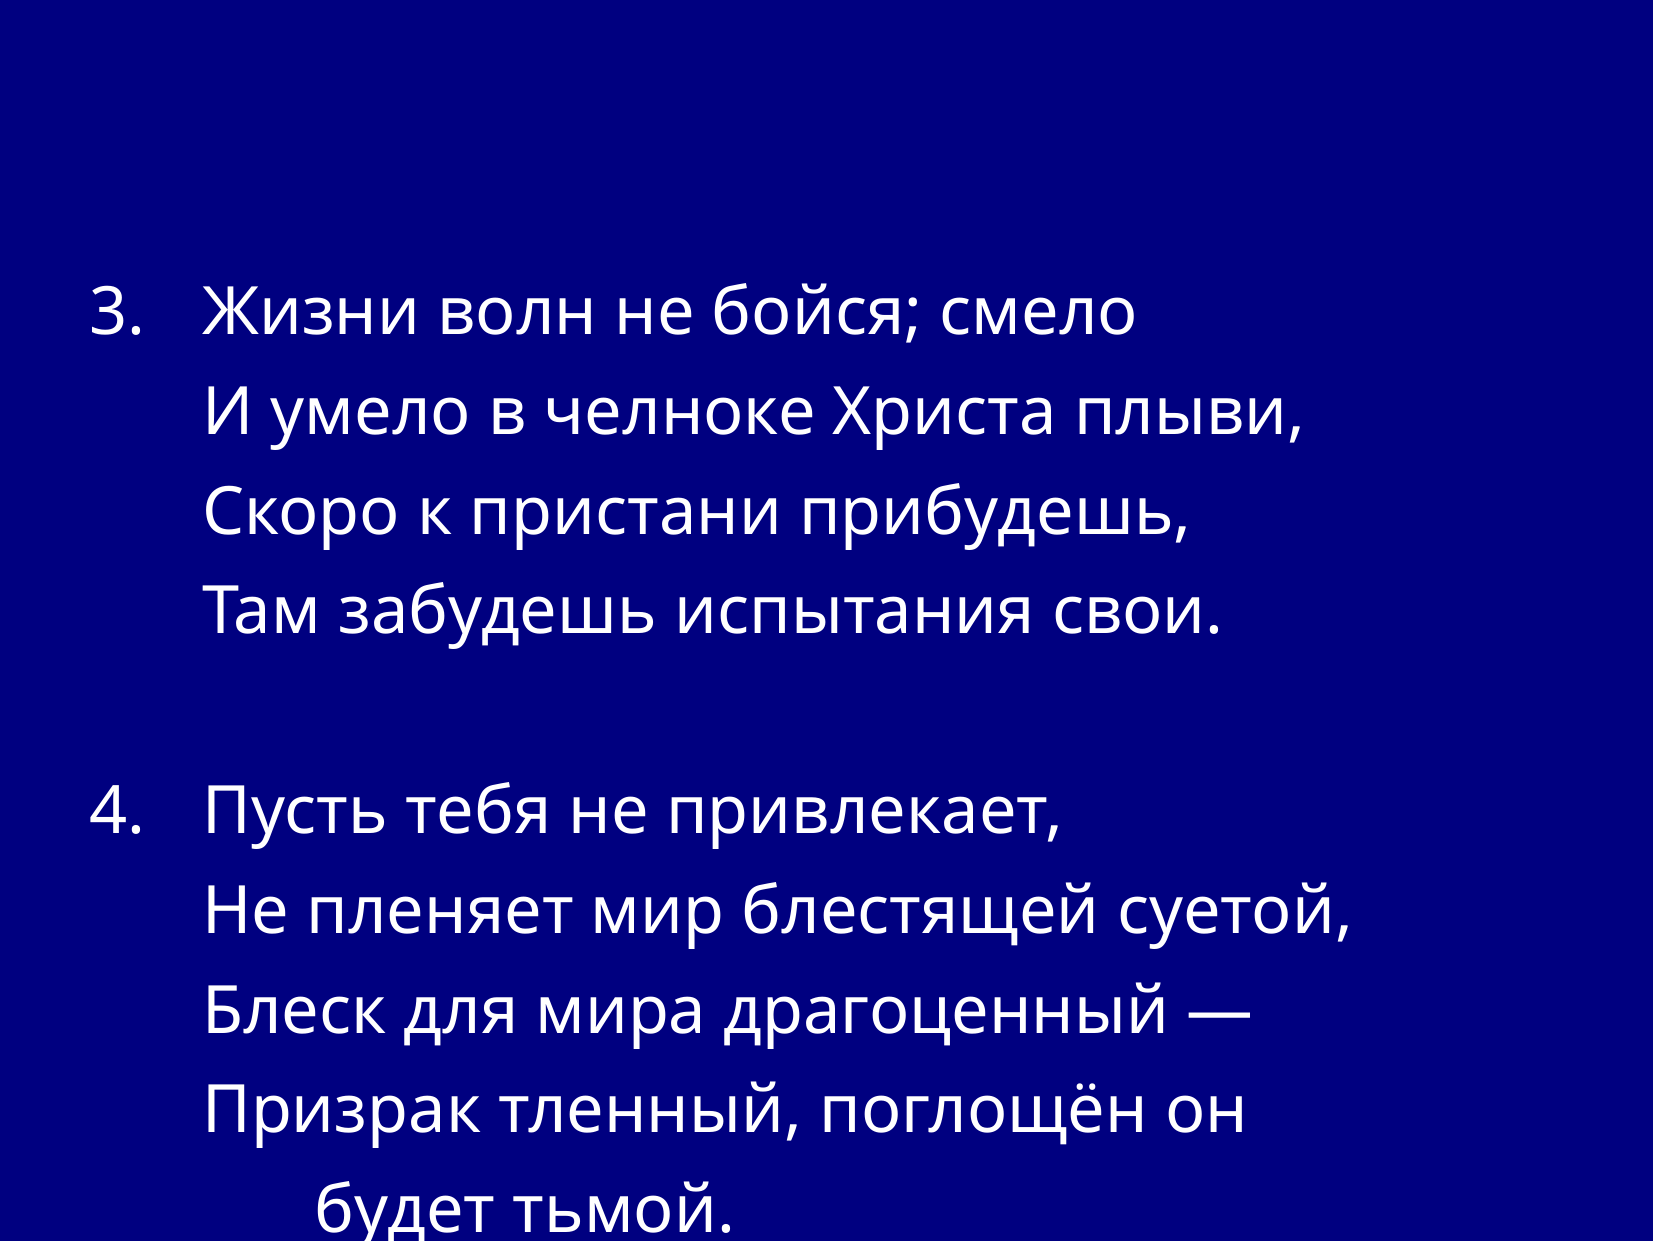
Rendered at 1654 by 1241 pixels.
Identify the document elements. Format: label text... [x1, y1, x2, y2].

text_box 3. Жизни волн не бойся; смело И умело в челноке Христа плыви, Скоро к пристани прибудешь, Там забудешь испытания свои. 4. Пусть тебя не привлекает, Не пленяет мир блестящей суетой, Блеск для мира драгоценный — Призрак тленный, поглощён он будет тьмой. [75, 56, 1576, 1163]
